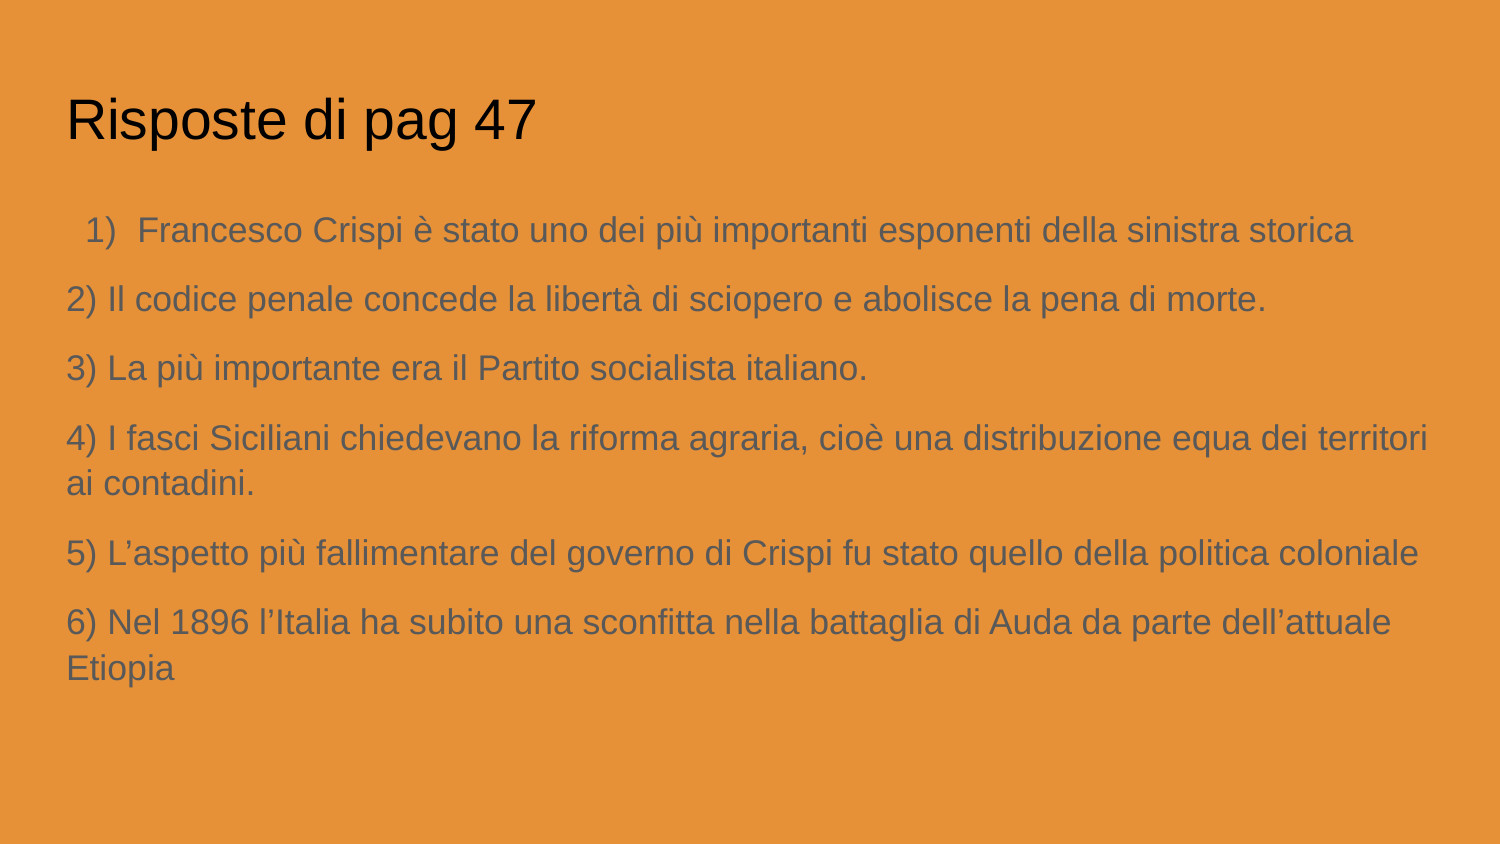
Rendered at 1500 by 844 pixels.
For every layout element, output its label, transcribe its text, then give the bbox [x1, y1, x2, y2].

title Risposte di pag 47 [51, 72, 1449, 167]
list Francesco Crispi è stato uno dei più importanti esponenti della sinistra storica 2) Il codice penale concede la libertà di sciopero e abolisce la pena di morte. 3) La più importante era il Partito socialista italiano. 4) I fasci Siciliani chiedevano la riforma agraria, cioè una distribuzione equa dei territori ai contadini. 5) L’aspetto più fallimentare del governo di Crispi fu stato quello della politica coloniale 6) Nel 1896 l’Italia ha subito una sconfitta nella battaglia di Auda da parte dell’attuale Etiopia [51, 189, 1449, 750]
